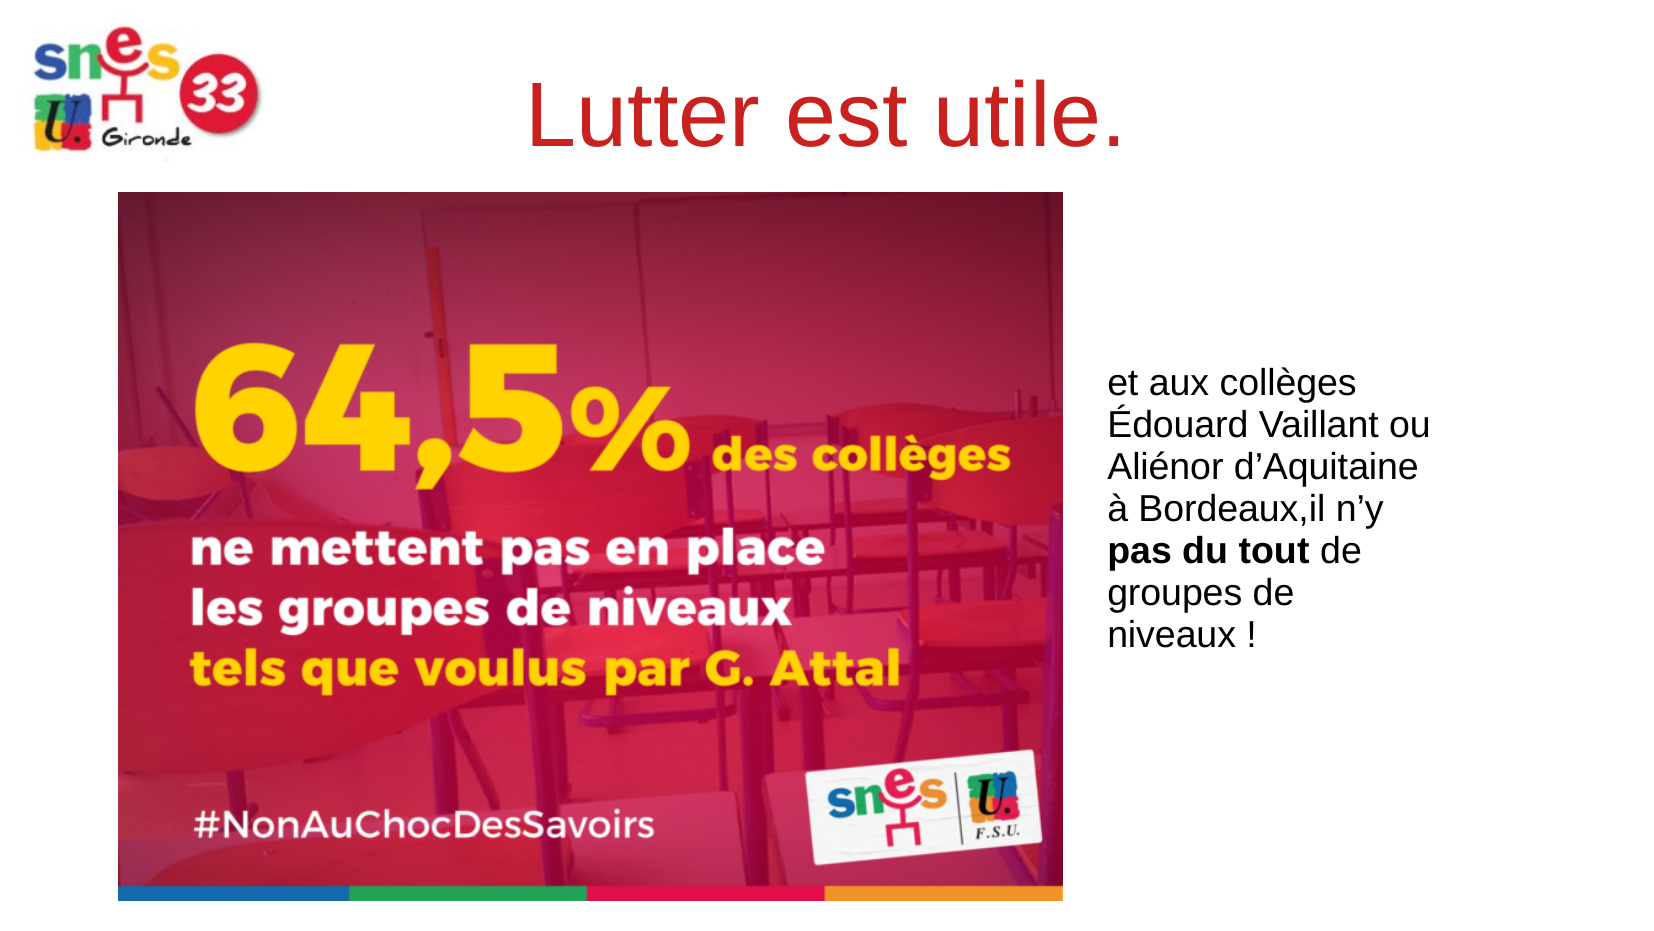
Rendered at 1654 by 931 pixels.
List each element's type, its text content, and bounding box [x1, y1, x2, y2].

title Lutter est utile. [82, 37, 1571, 193]
picture [15, 10, 266, 178]
text_box et aux collèges Édouard Vaillant ou Aliénor d’Aquitaine à Bordeaux,il n’y pas du tout de groupes de niveaux ! [1092, 354, 1447, 664]
picture [118, 192, 1063, 901]
